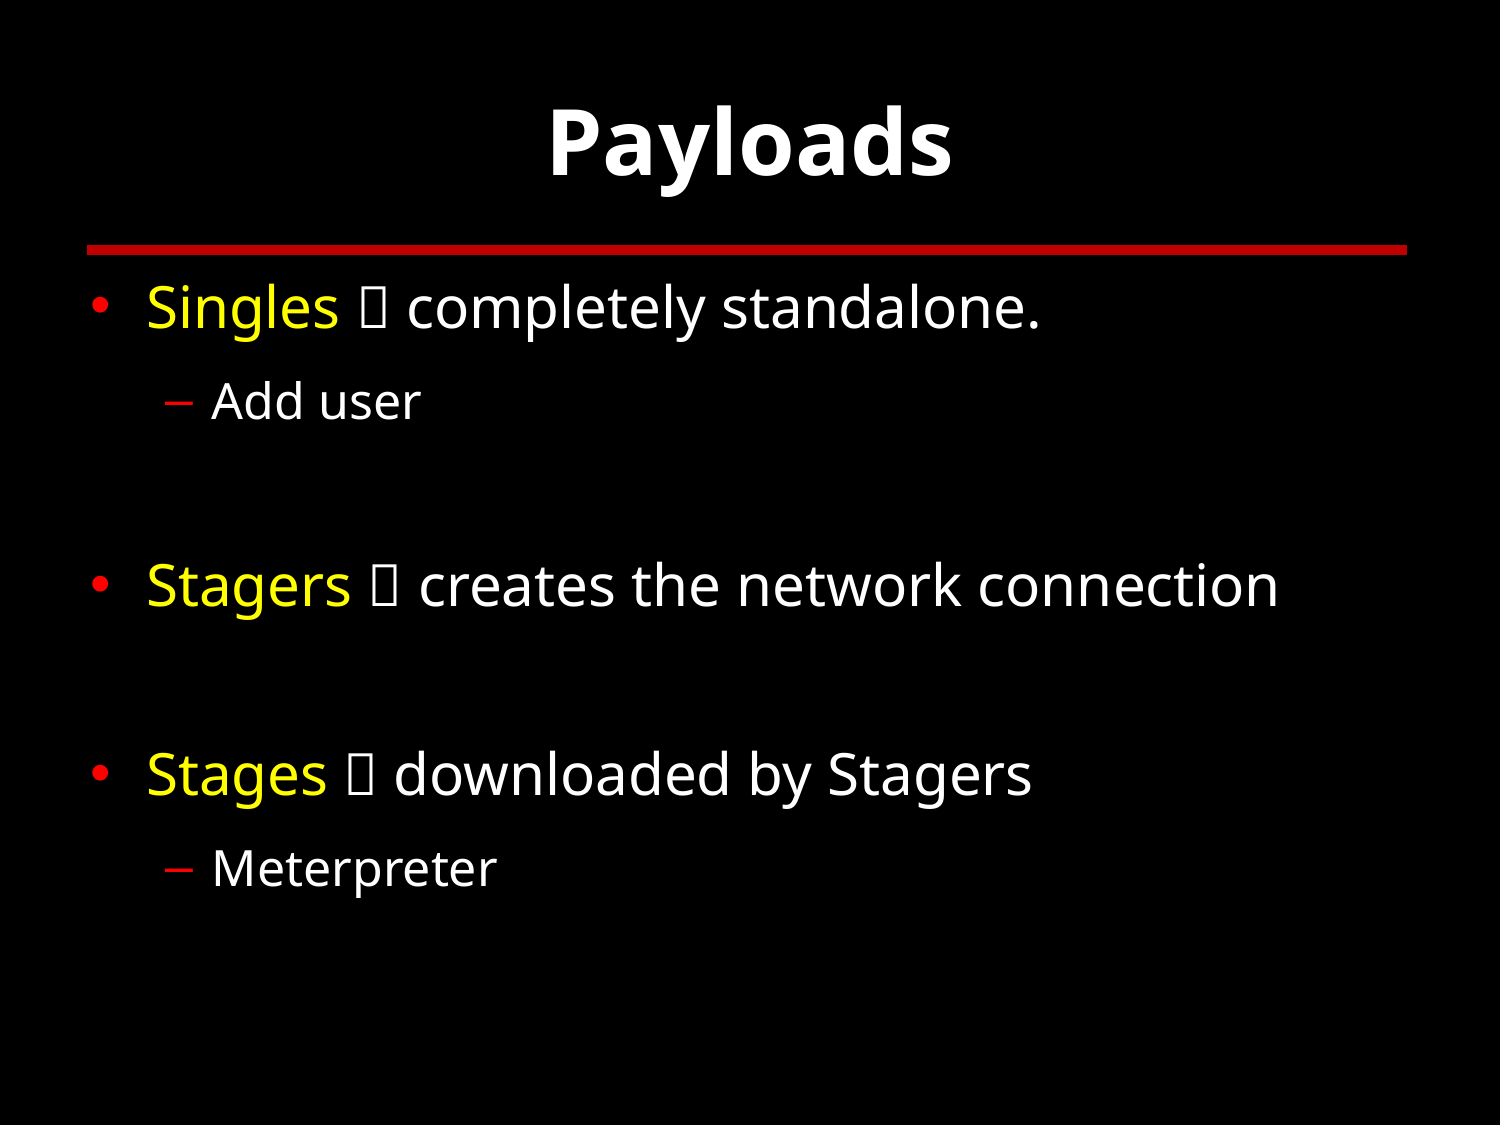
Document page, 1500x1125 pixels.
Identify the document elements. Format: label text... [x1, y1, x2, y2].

list Singles  completely standalone. Add user Stagers  creates the network connection Stages  downloaded by Stagers Meterpreter [75, 262, 1425, 1005]
title Payloads [75, 45, 1425, 233]
